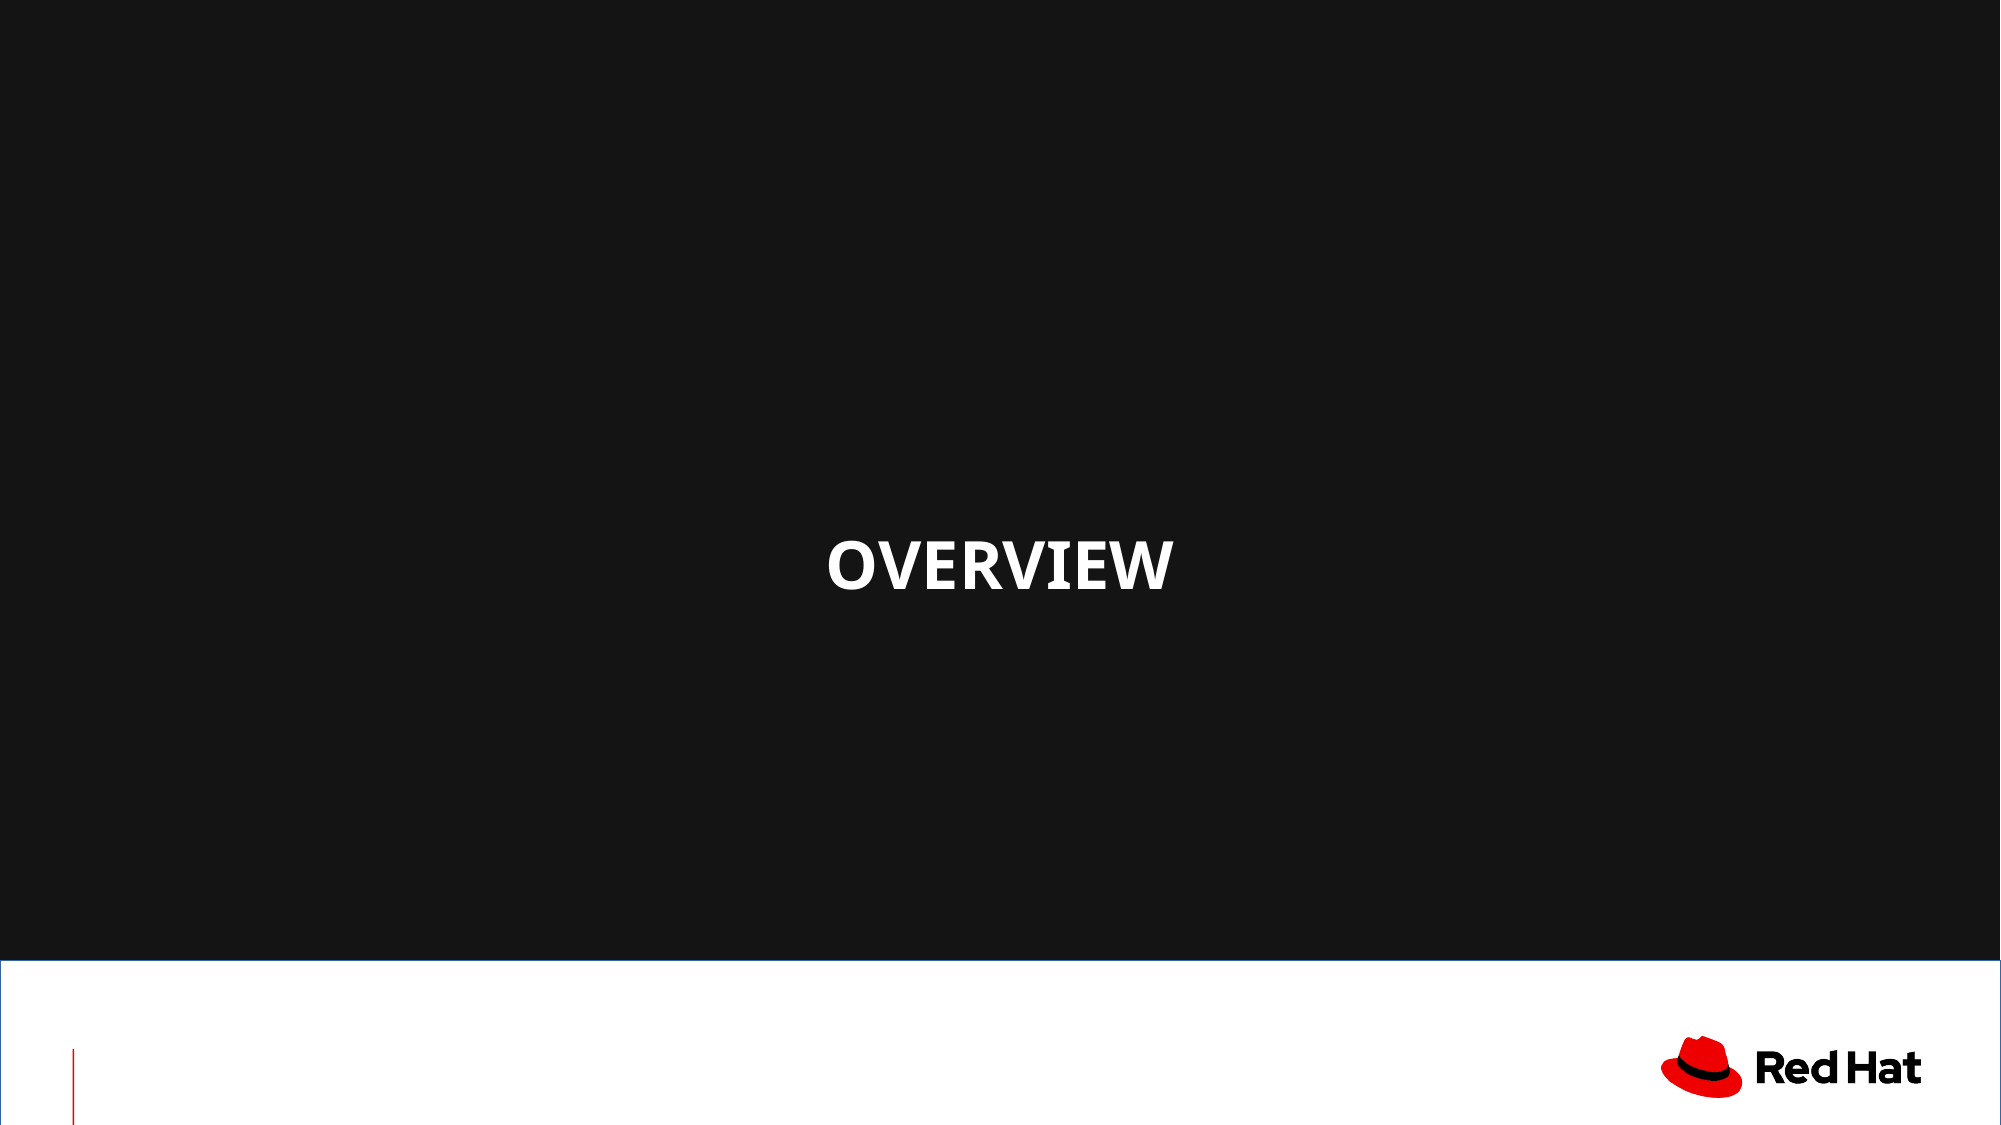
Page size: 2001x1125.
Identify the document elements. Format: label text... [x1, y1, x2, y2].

title OVERVIEW [180, 363, 1820, 762]
picture [1661, 1036, 1921, 1098]
